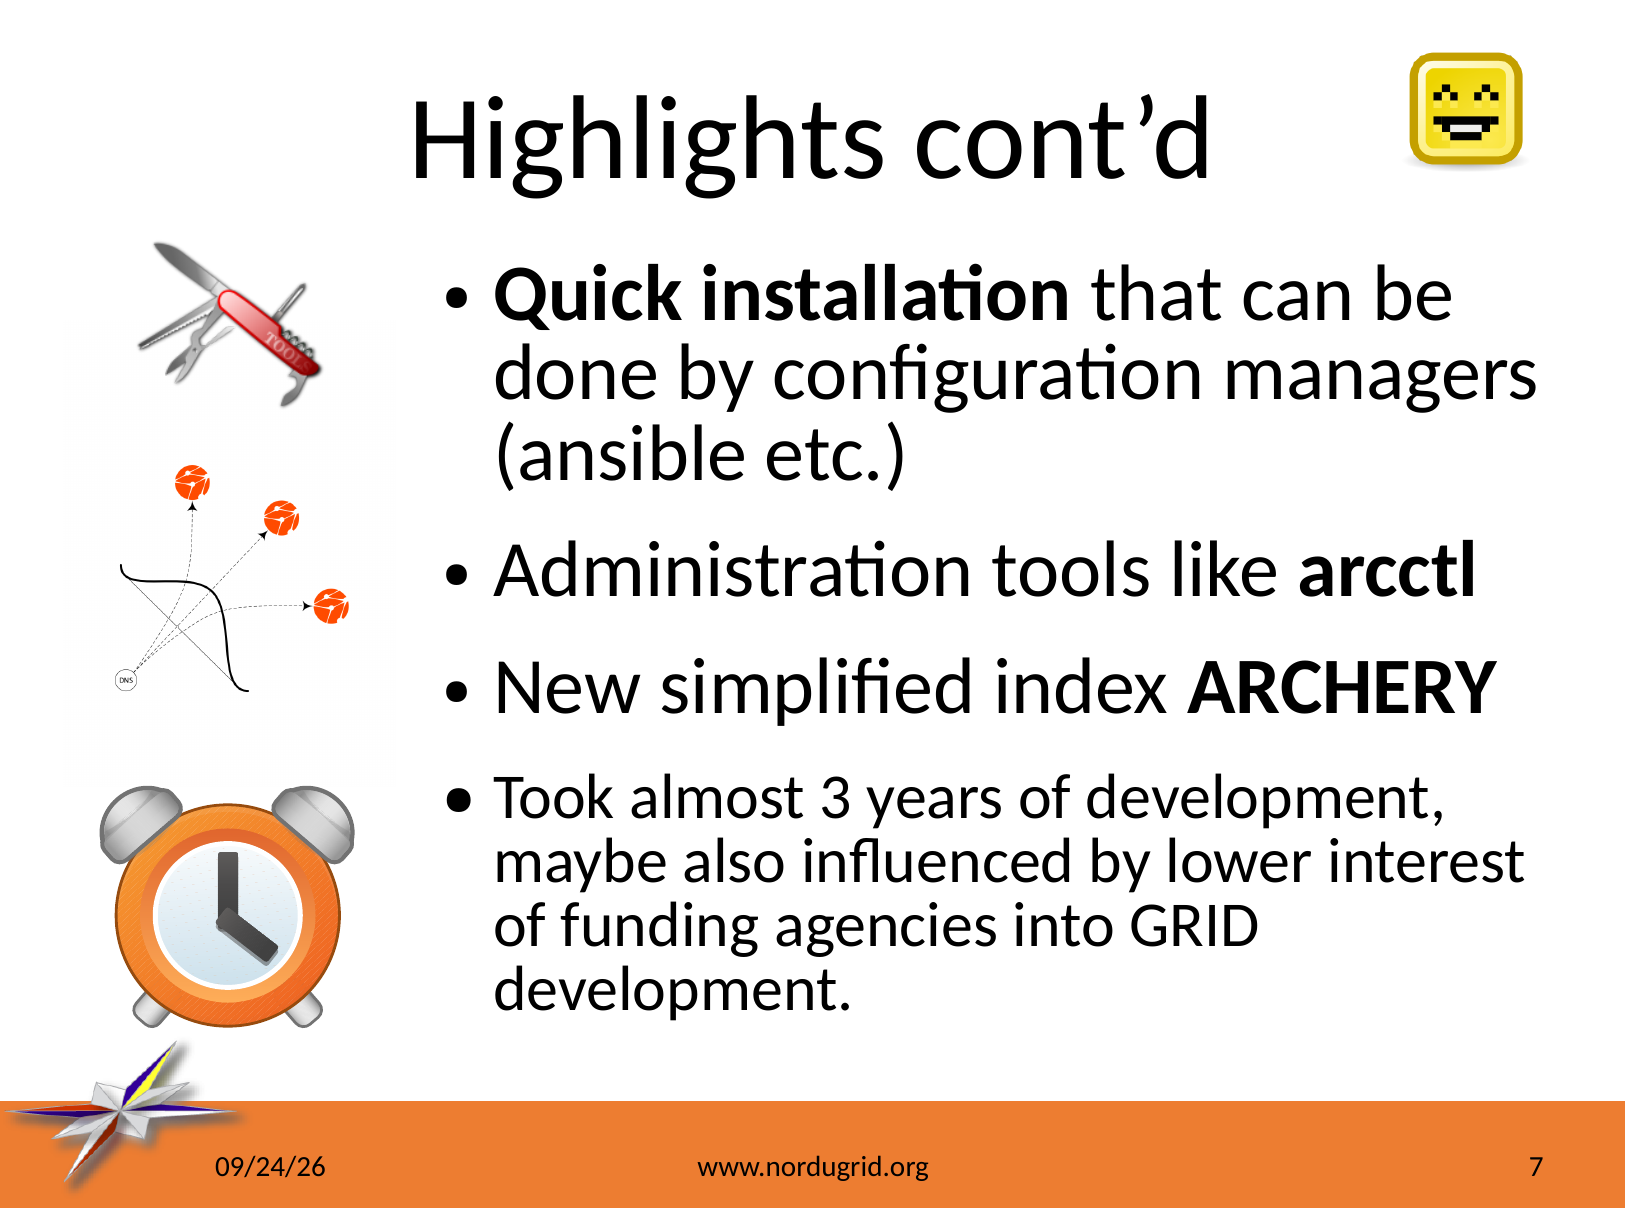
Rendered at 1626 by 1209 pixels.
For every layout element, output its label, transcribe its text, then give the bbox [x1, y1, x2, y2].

title Highlights cont’d [81, 48, 1544, 250]
list Quick installation that can be done by configuration managers (ansible etc.) Administration tools like arcctl New simplified index ARCHERY Took almost 3 years of development, maybe also influenced by lower interest of funding agencies into GRID development. [425, 260, 1546, 1036]
picture [1401, 44, 1530, 172]
picture [0, 230, 396, 1203]
